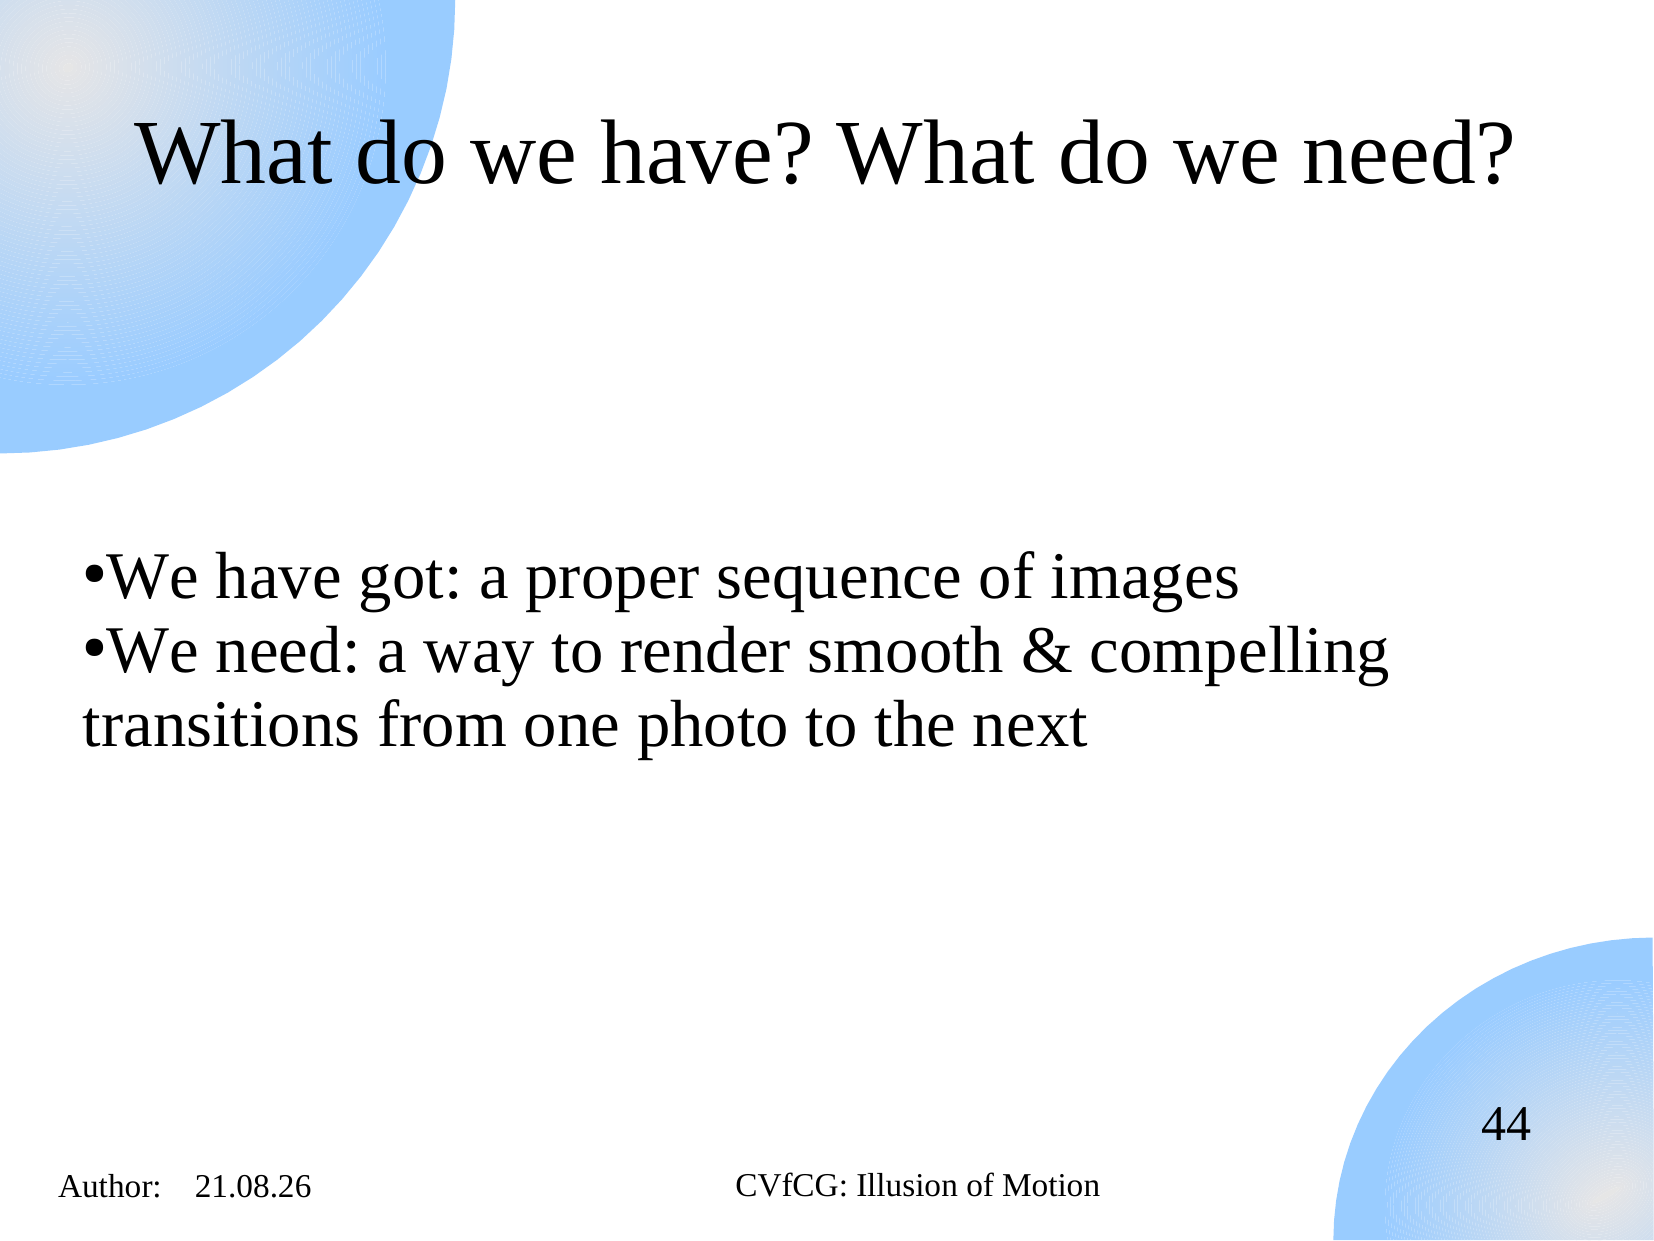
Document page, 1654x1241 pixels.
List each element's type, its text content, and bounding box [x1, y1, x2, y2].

subtitle We have got: a proper sequence of images We need: a way to render smooth & compelling transitions from one photo to the next [82, 290, 1571, 1010]
text_box <number> [1401, 1095, 1611, 1152]
title What do we have? What do we need? [82, 49, 1571, 257]
text_box CVfCG: Illusion of Motion [735, 1166, 1346, 1204]
